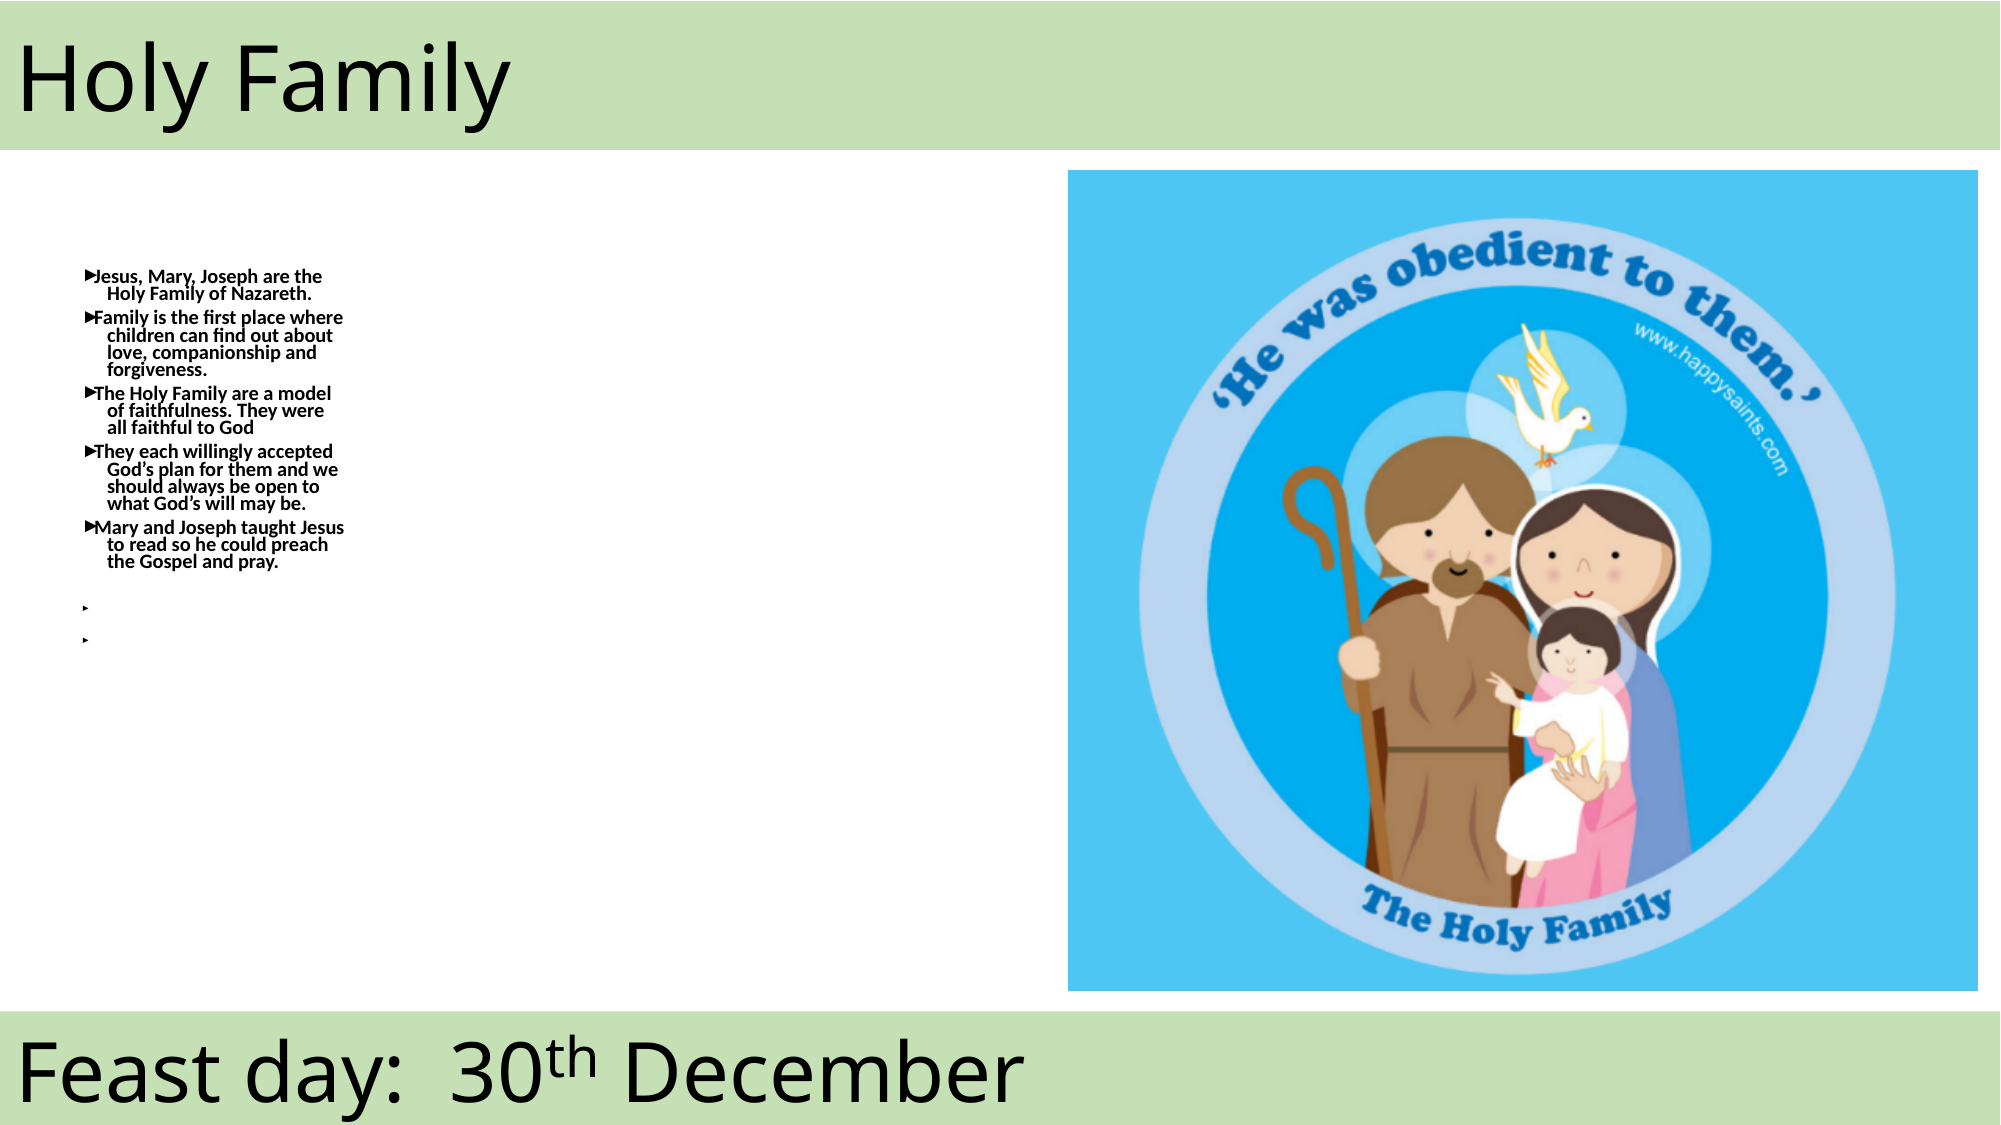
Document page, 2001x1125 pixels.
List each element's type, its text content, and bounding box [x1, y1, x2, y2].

text_box Holy Family [0, 1, 2000, 150]
picture [1068, 170, 1978, 991]
text_box Feast day: 30th December [0, 1011, 2000, 1125]
list Jesus, Mary, Joseph are the Holy Family of Nazareth. Family is the first place where children can find out about love, companionship and forgiveness. The Holy Family are a model of faithfulness. They were all faithful to God They each willingly accepted God’s plan for them and we should always be open to what God’s will may be. Mary and Joseph taught Jesus to read so he could preach the Gospel and pray. [22, 196, 1046, 991]
